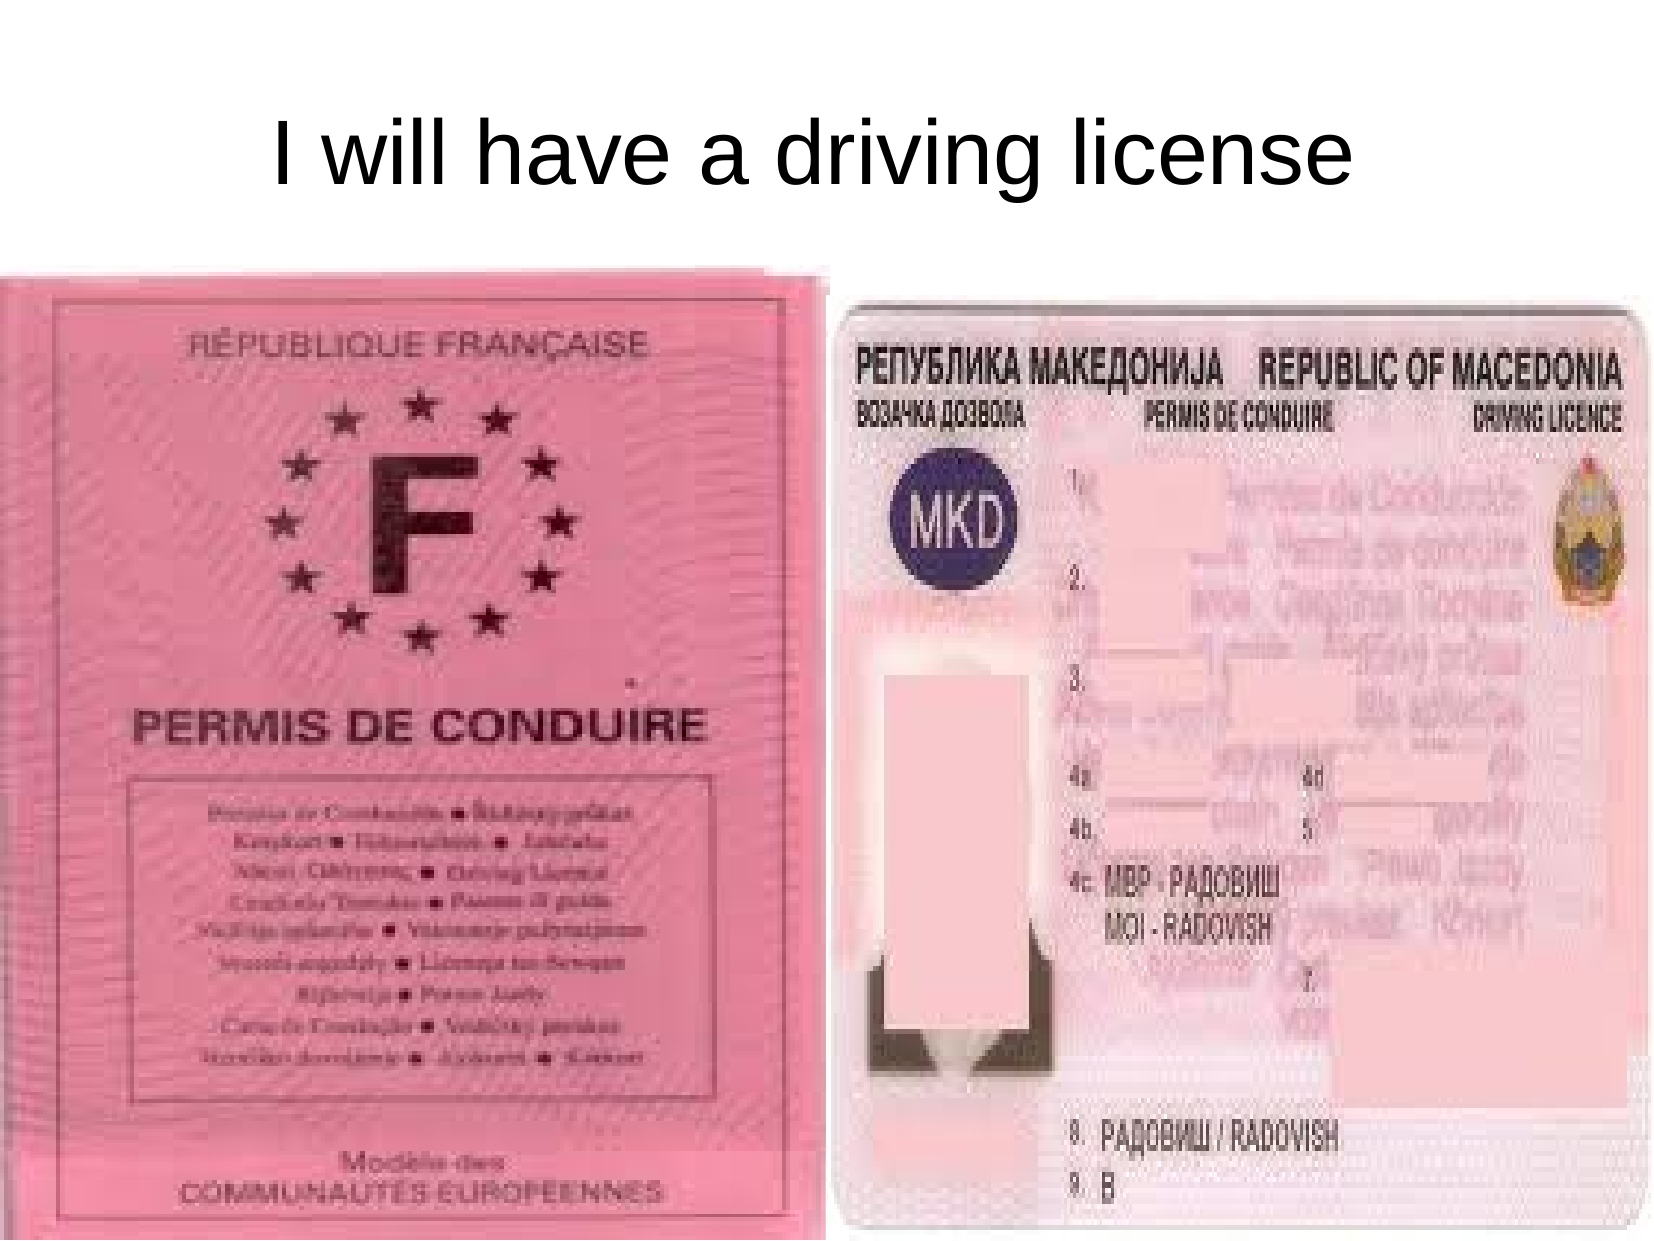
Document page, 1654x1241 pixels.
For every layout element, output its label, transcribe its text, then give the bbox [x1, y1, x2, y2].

title I will have a driving license [82, 49, 1571, 257]
picture [0, 265, 1654, 1241]
